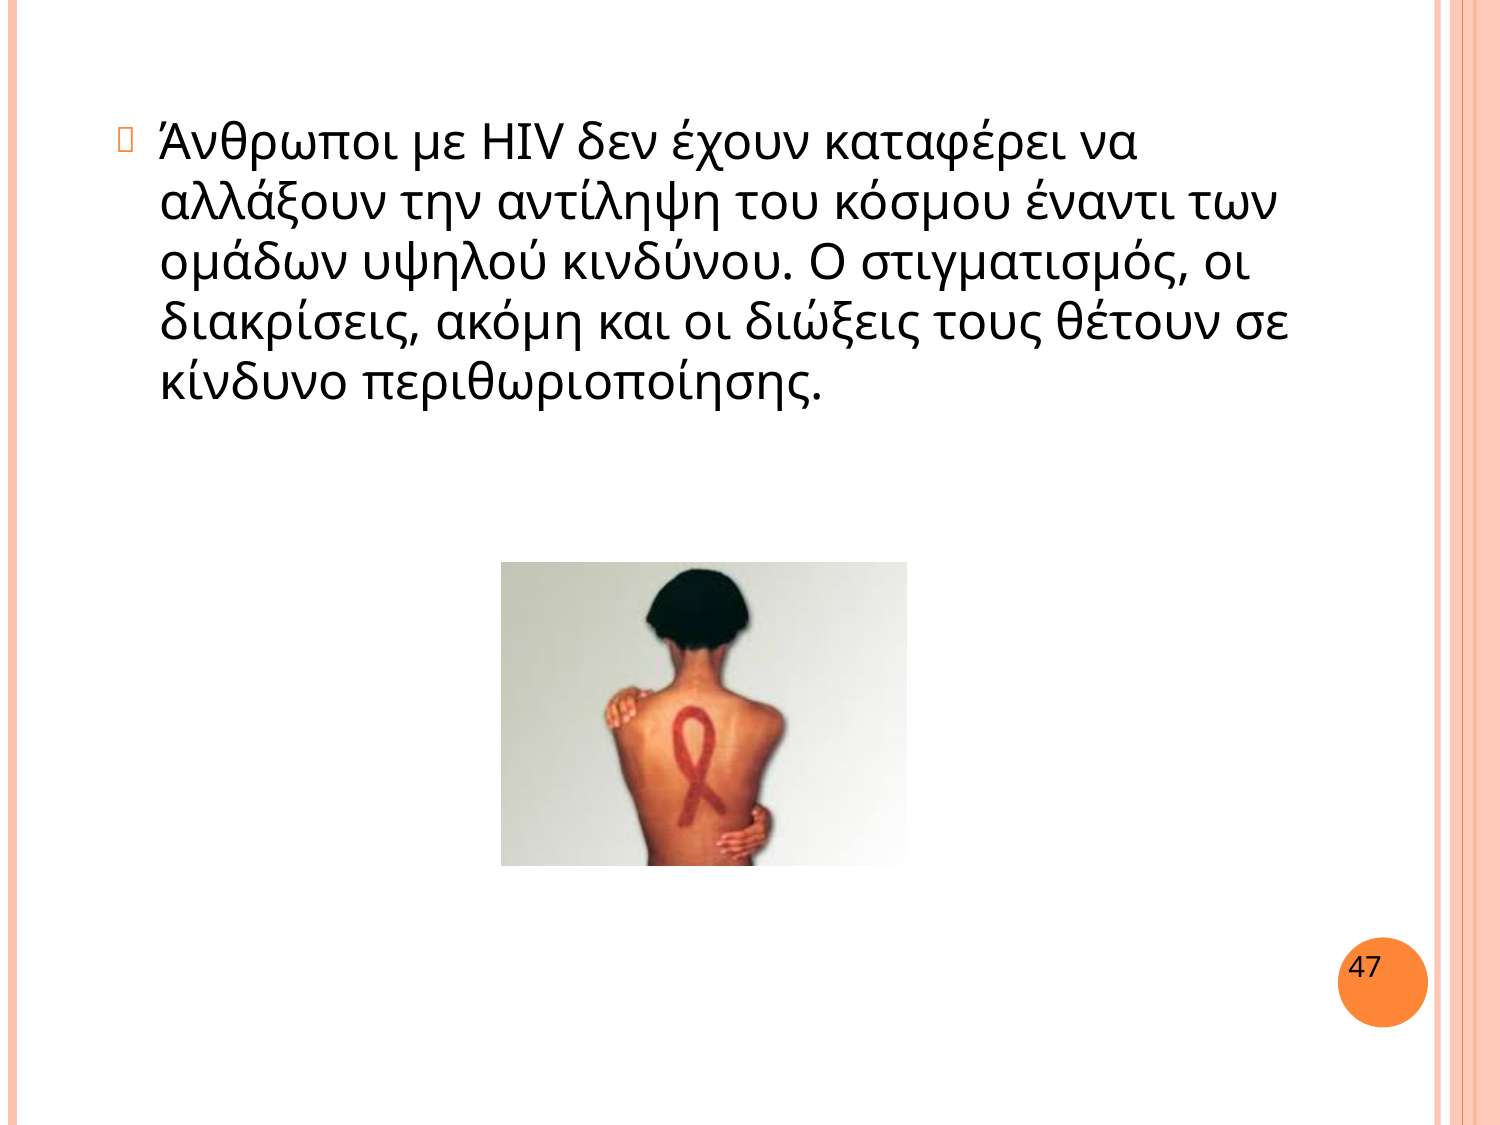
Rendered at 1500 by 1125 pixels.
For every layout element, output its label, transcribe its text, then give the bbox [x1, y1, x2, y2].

picture [501, 562, 907, 866]
slide_number <αριθμός> [1333, 940, 1434, 1027]
list Άνθρωποι με HIV δεν έχουν καταφέρει να αλλάξουν την αντίληψη του κόσμου έναντι των ομάδων υψηλού κινδύνου. Ο στιγματισμός, οι διακρίσεις, ακόμη και οι διώξεις τους θέτουν σε κίνδυνο περιθωριοποίησης. [100, 101, 1326, 902]
